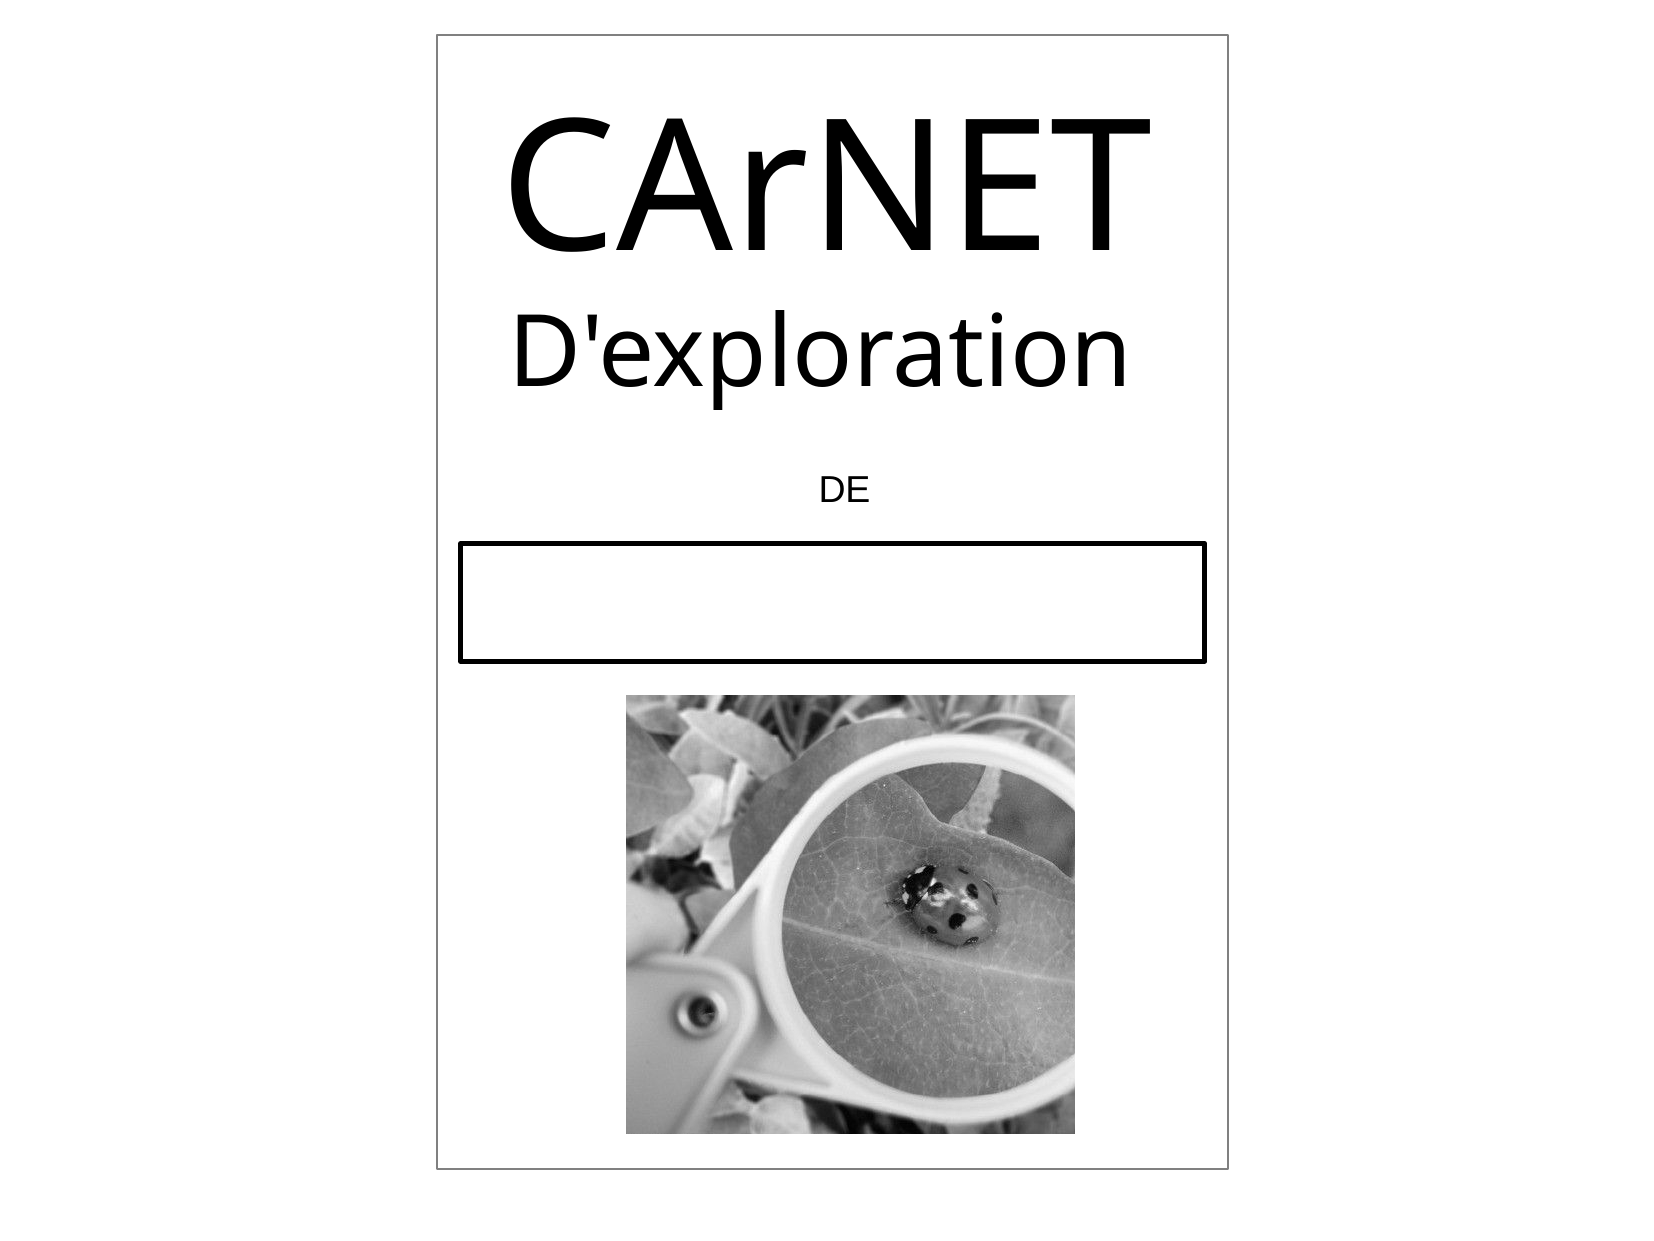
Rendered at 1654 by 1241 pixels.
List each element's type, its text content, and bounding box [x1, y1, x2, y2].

picture [626, 695, 1075, 1134]
text_box CArNET [460, 47, 1193, 271]
text_box [437, 35, 1229, 1170]
text_box D'exploration [437, 271, 1205, 437]
text_box DE [732, 460, 957, 518]
